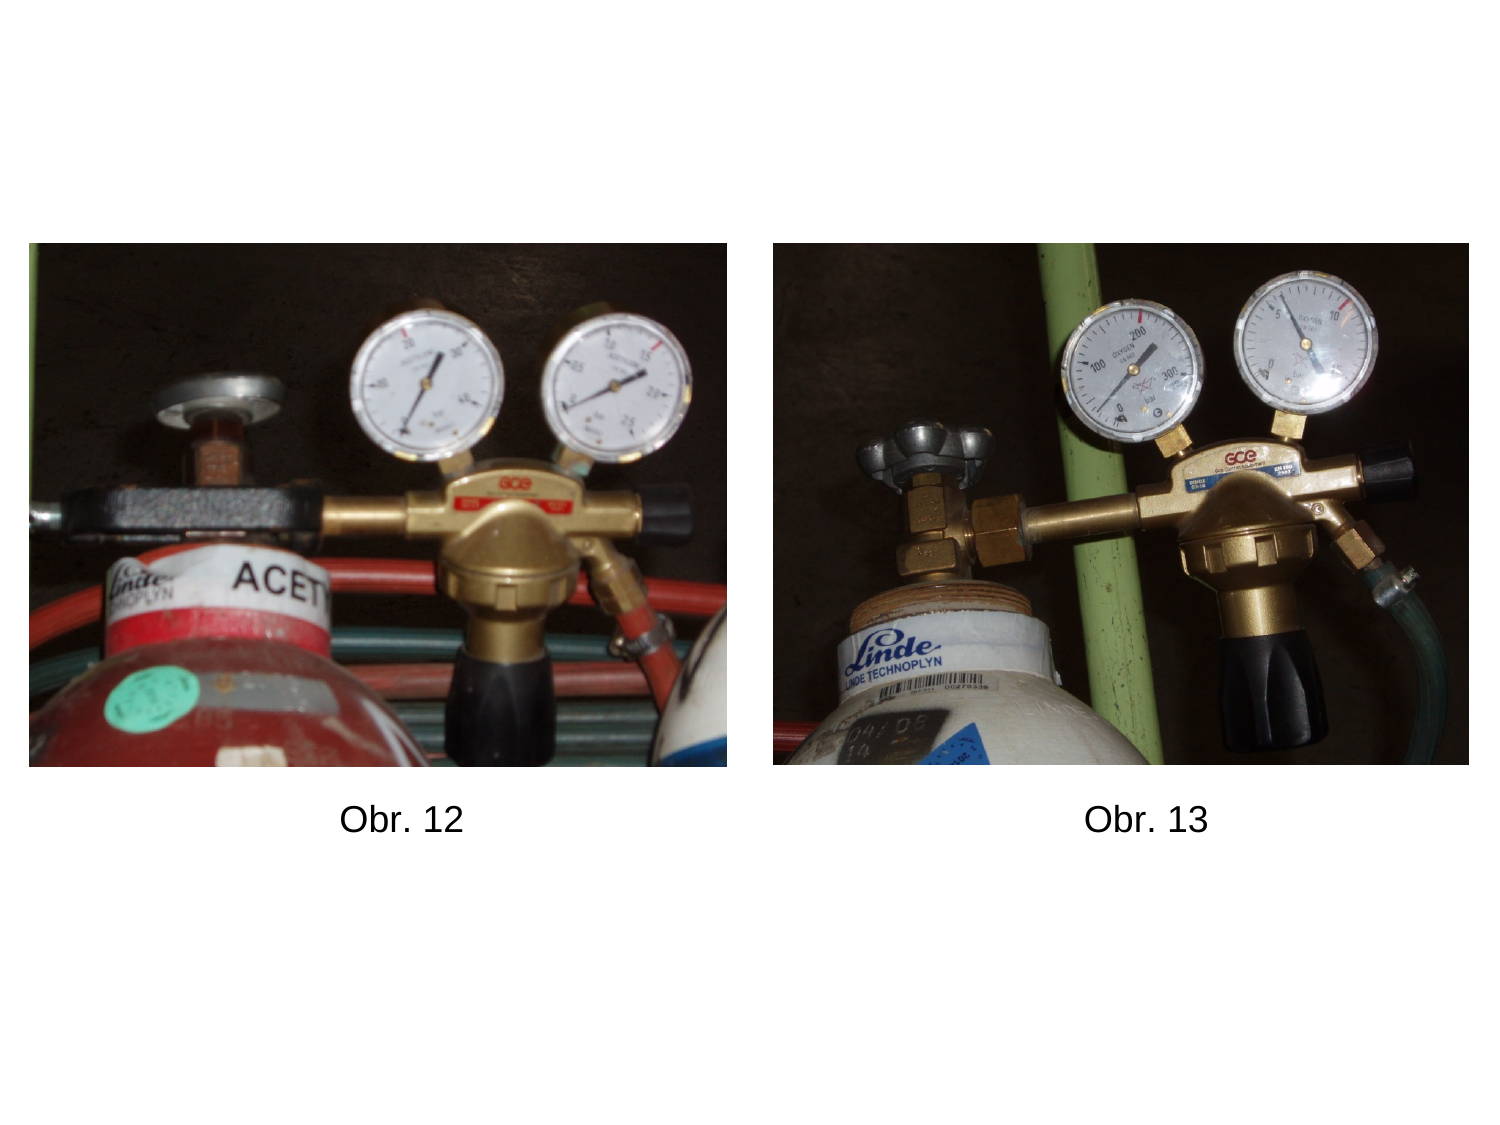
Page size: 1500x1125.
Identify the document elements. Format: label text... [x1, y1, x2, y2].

picture [29, 243, 727, 767]
text_box Obr. 13 [1069, 786, 1270, 848]
text_box Obr. 12 [324, 786, 514, 848]
picture [773, 243, 1469, 765]
